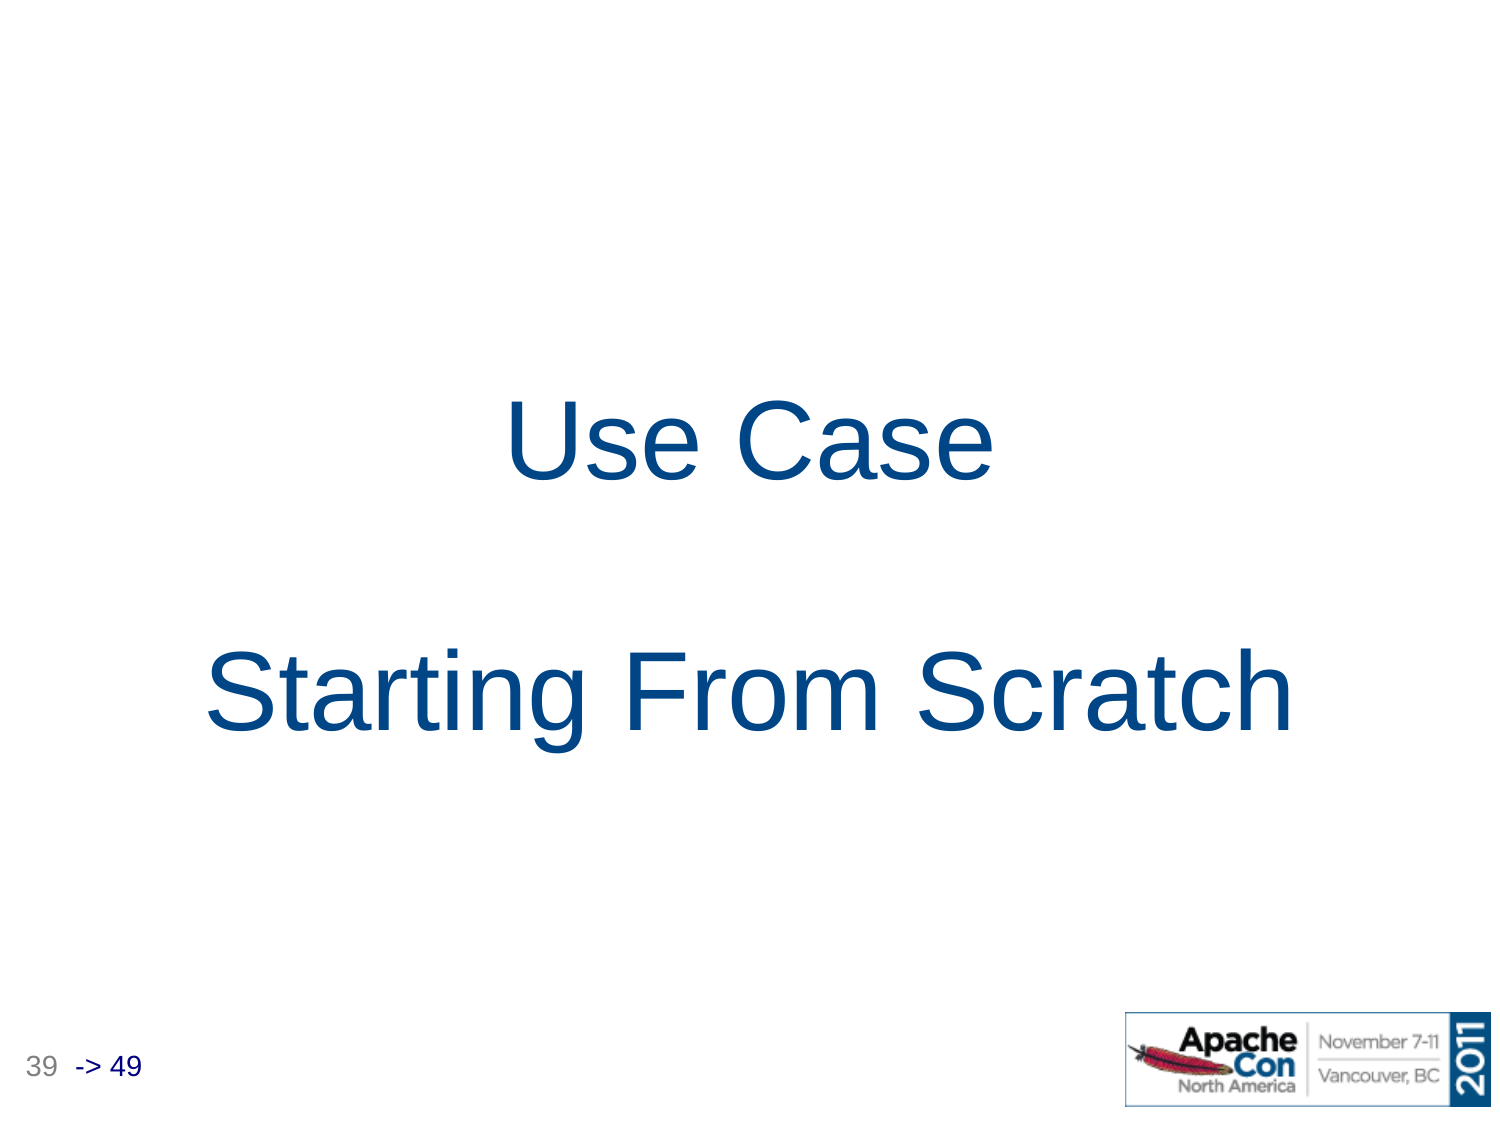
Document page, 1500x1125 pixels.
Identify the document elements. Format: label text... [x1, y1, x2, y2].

title Use Case Starting From Scratch [75, 44, 1425, 1088]
picture [1125, 1012, 1491, 1107]
text_box -> 49 [75, 1050, 188, 1083]
